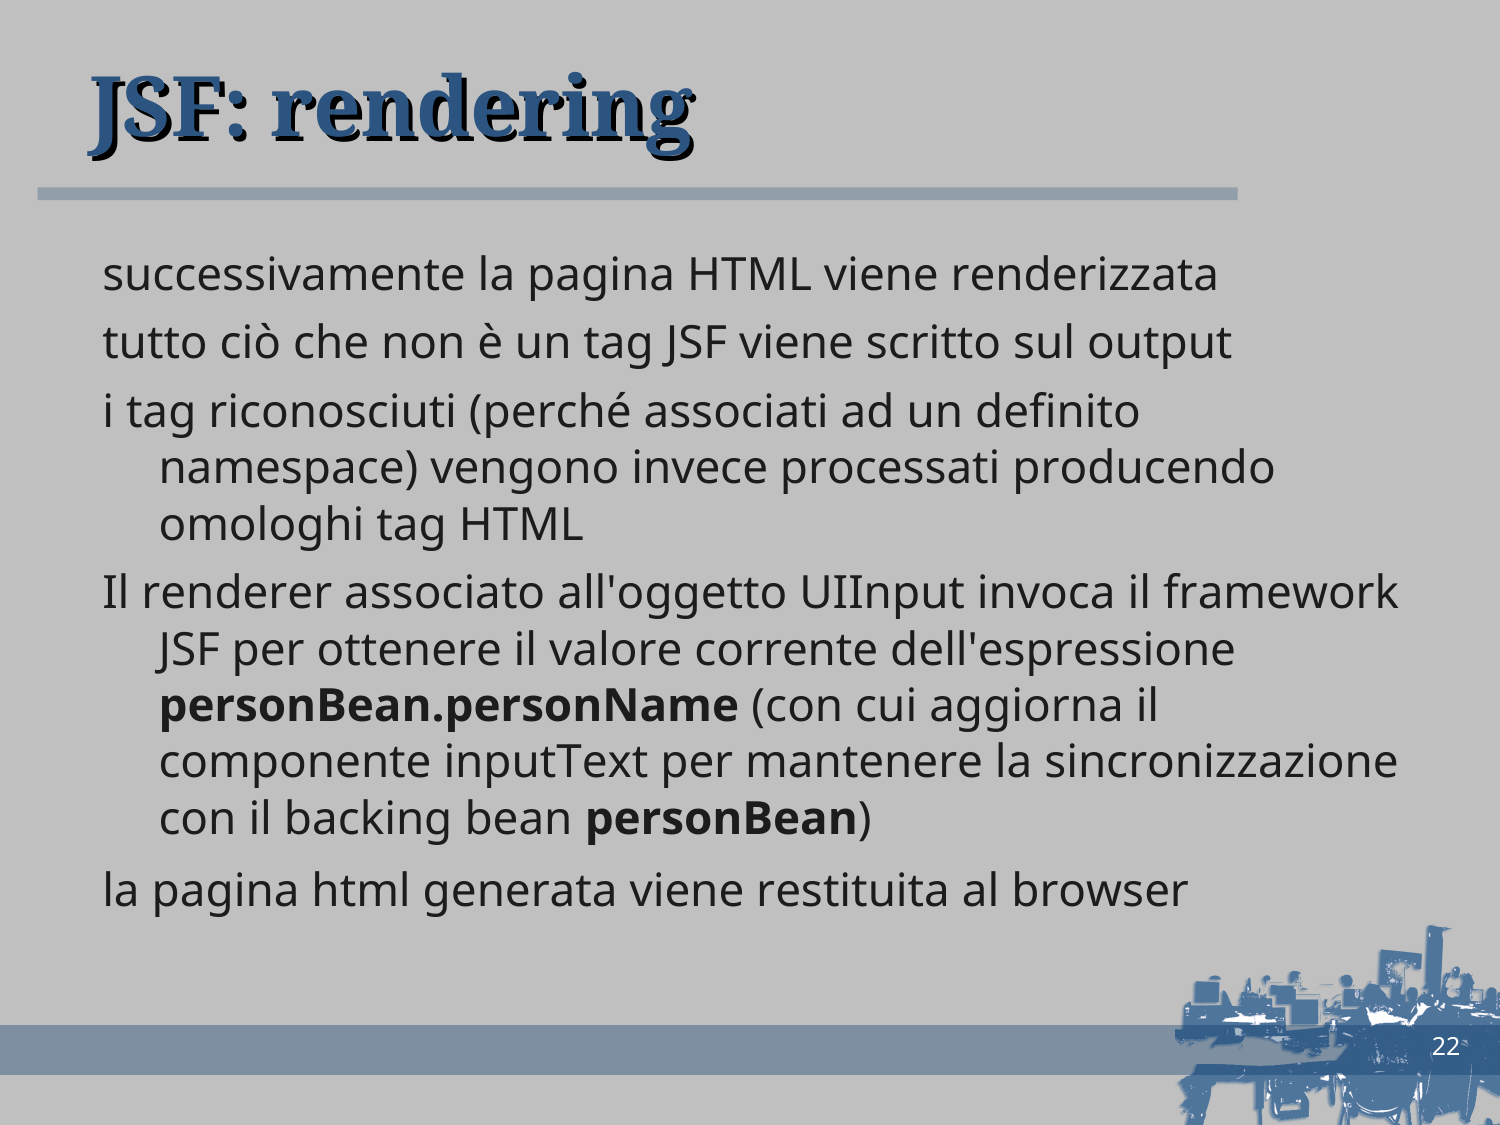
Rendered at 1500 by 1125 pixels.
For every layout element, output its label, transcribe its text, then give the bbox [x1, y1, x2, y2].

title JSF: rendering [75, 35, 1426, 174]
list successivamente la pagina HTML viene renderizzata tutto ciò che non è un tag JSF viene scritto sul output i tag riconosciuti (perché associati ad un definito namespace) vengono invece processati producendo omologhi tag HTML Il renderer associato all'oggetto UIInput invoca il framework JSF per ottenere il valore corrente dell'espressione personBean.personName (con cui aggiorna il componente inputText per mantenere la sincronizzazione con il backing bean personBean) la pagina html generata viene restituita al browser [87, 237, 1426, 1006]
